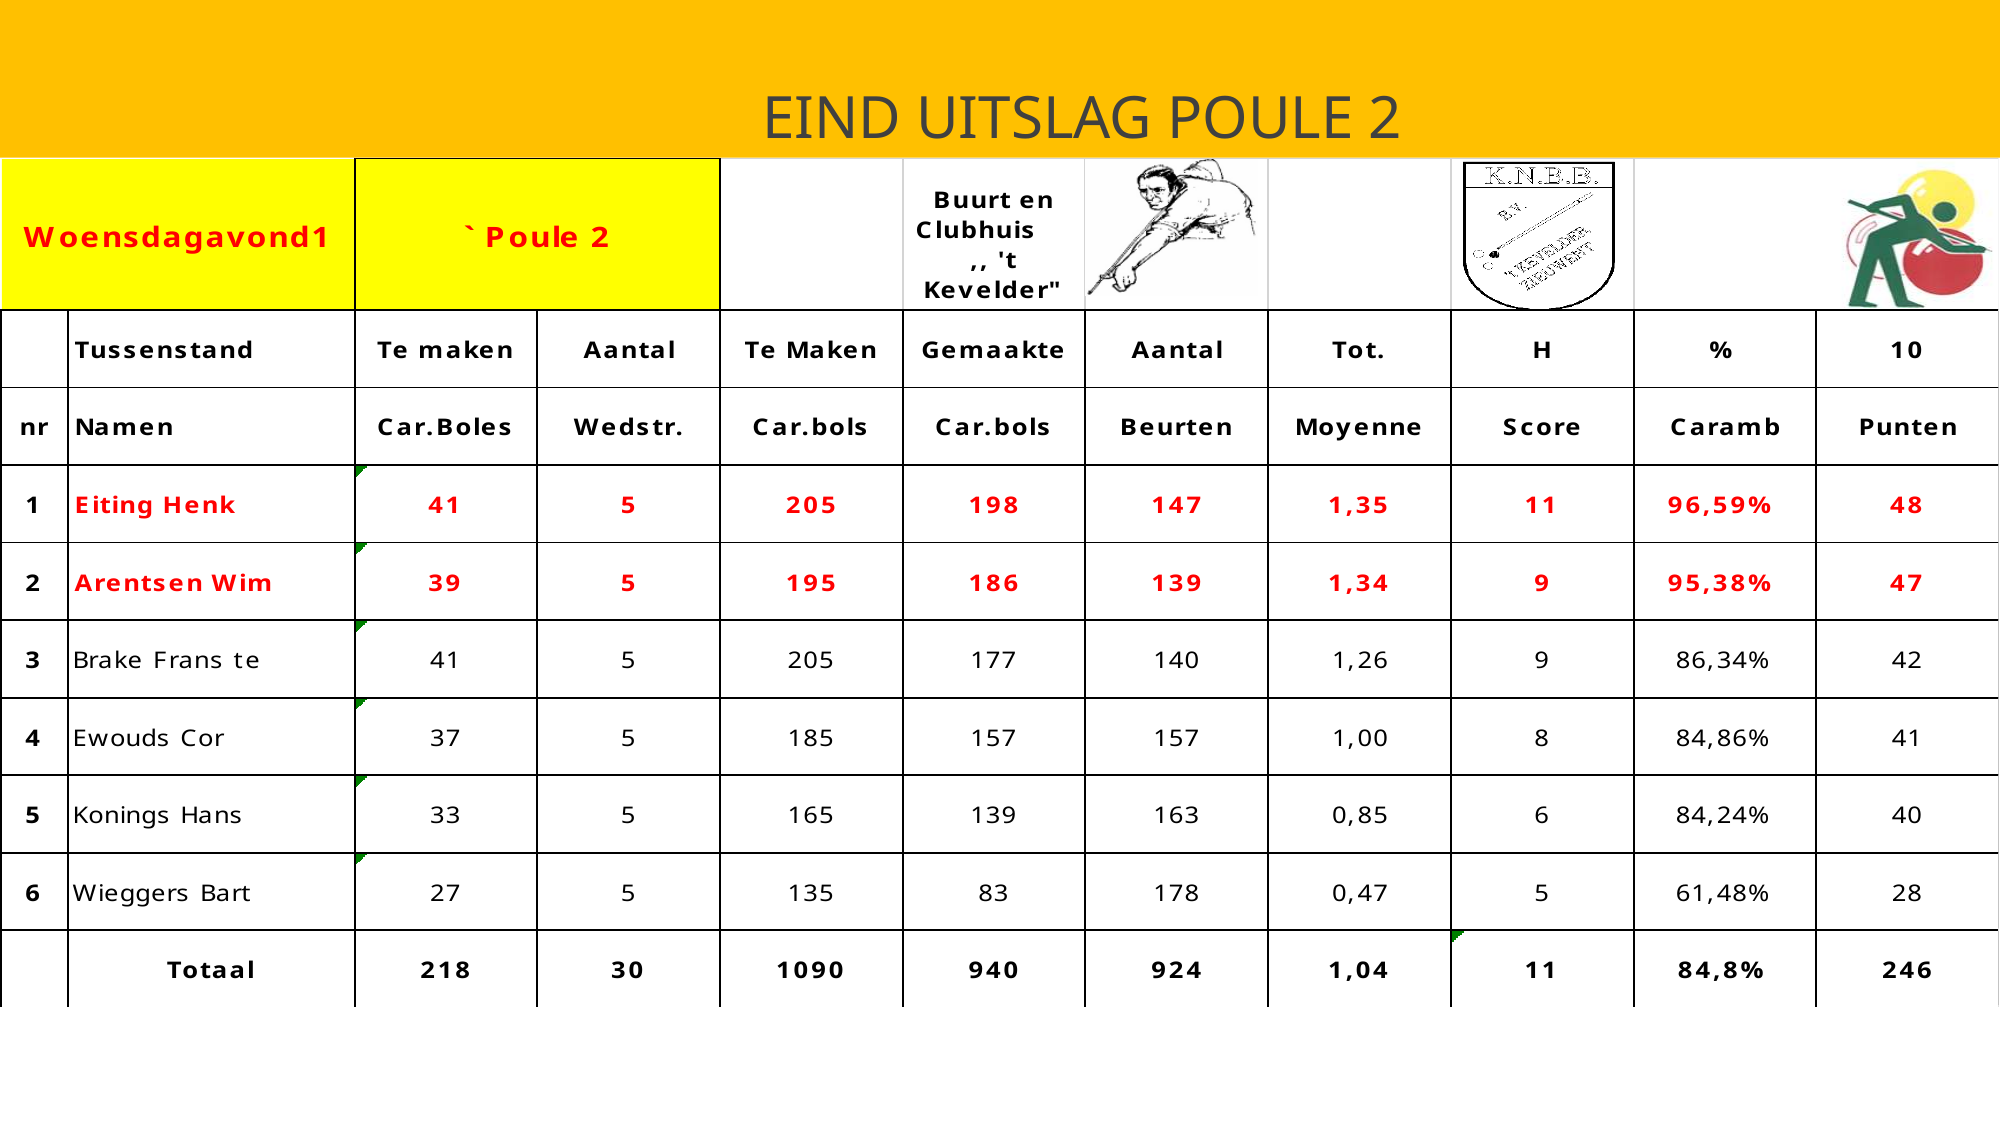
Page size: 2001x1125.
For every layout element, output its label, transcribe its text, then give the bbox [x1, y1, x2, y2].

title Eind Uitslag poule 2 [0, 0, 2000, 157]
picture [0, 157, 2000, 1009]
